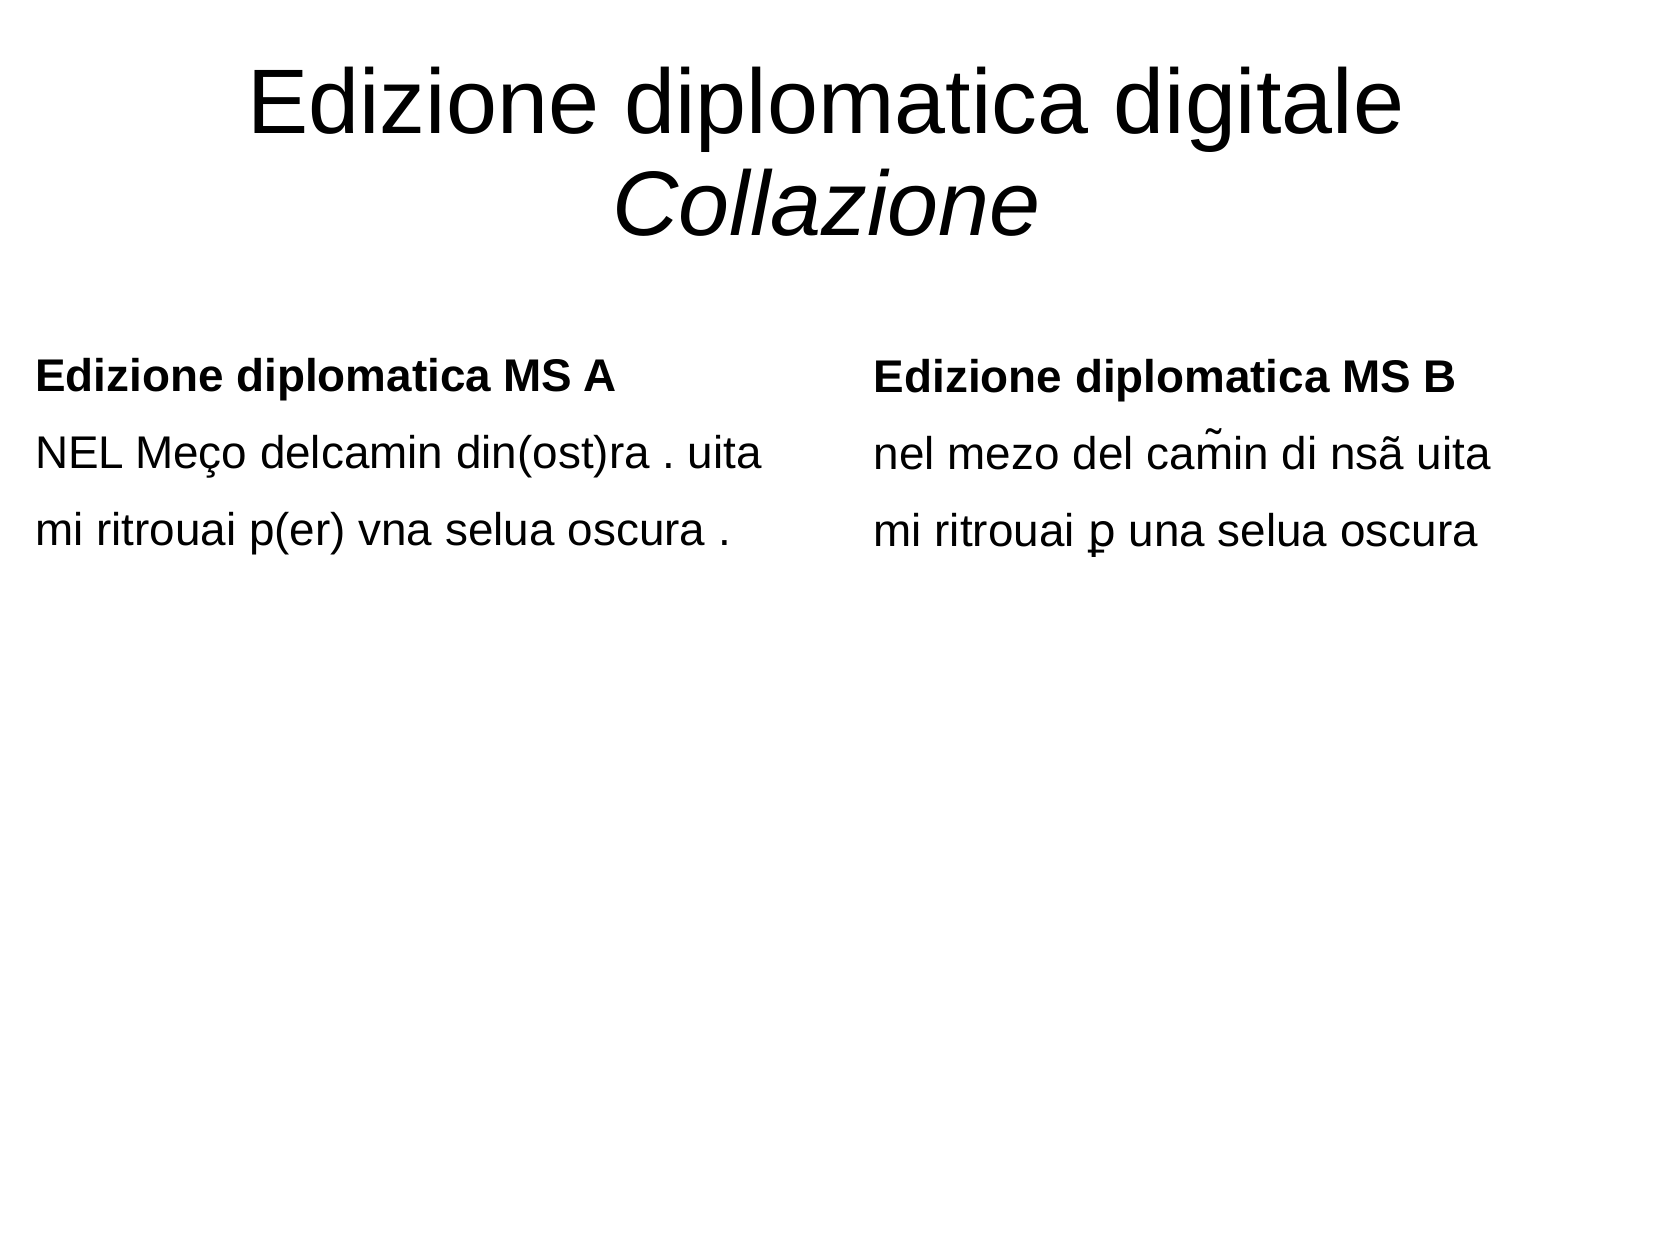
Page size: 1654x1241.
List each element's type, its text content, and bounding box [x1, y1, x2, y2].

list Edizione diplomatica MS A NEL Meço delcamin din(ost)ra . uita mi ritrouai p(er) vna selua oscura . [35, 324, 857, 649]
title Edizione diplomatica digitale Collazione [82, 49, 1571, 257]
list Edizione diplomatica MS B nel mezo del cam̃in di nsã uita mi ritrouai ꝑ una selua oscura [874, 325, 1642, 603]
